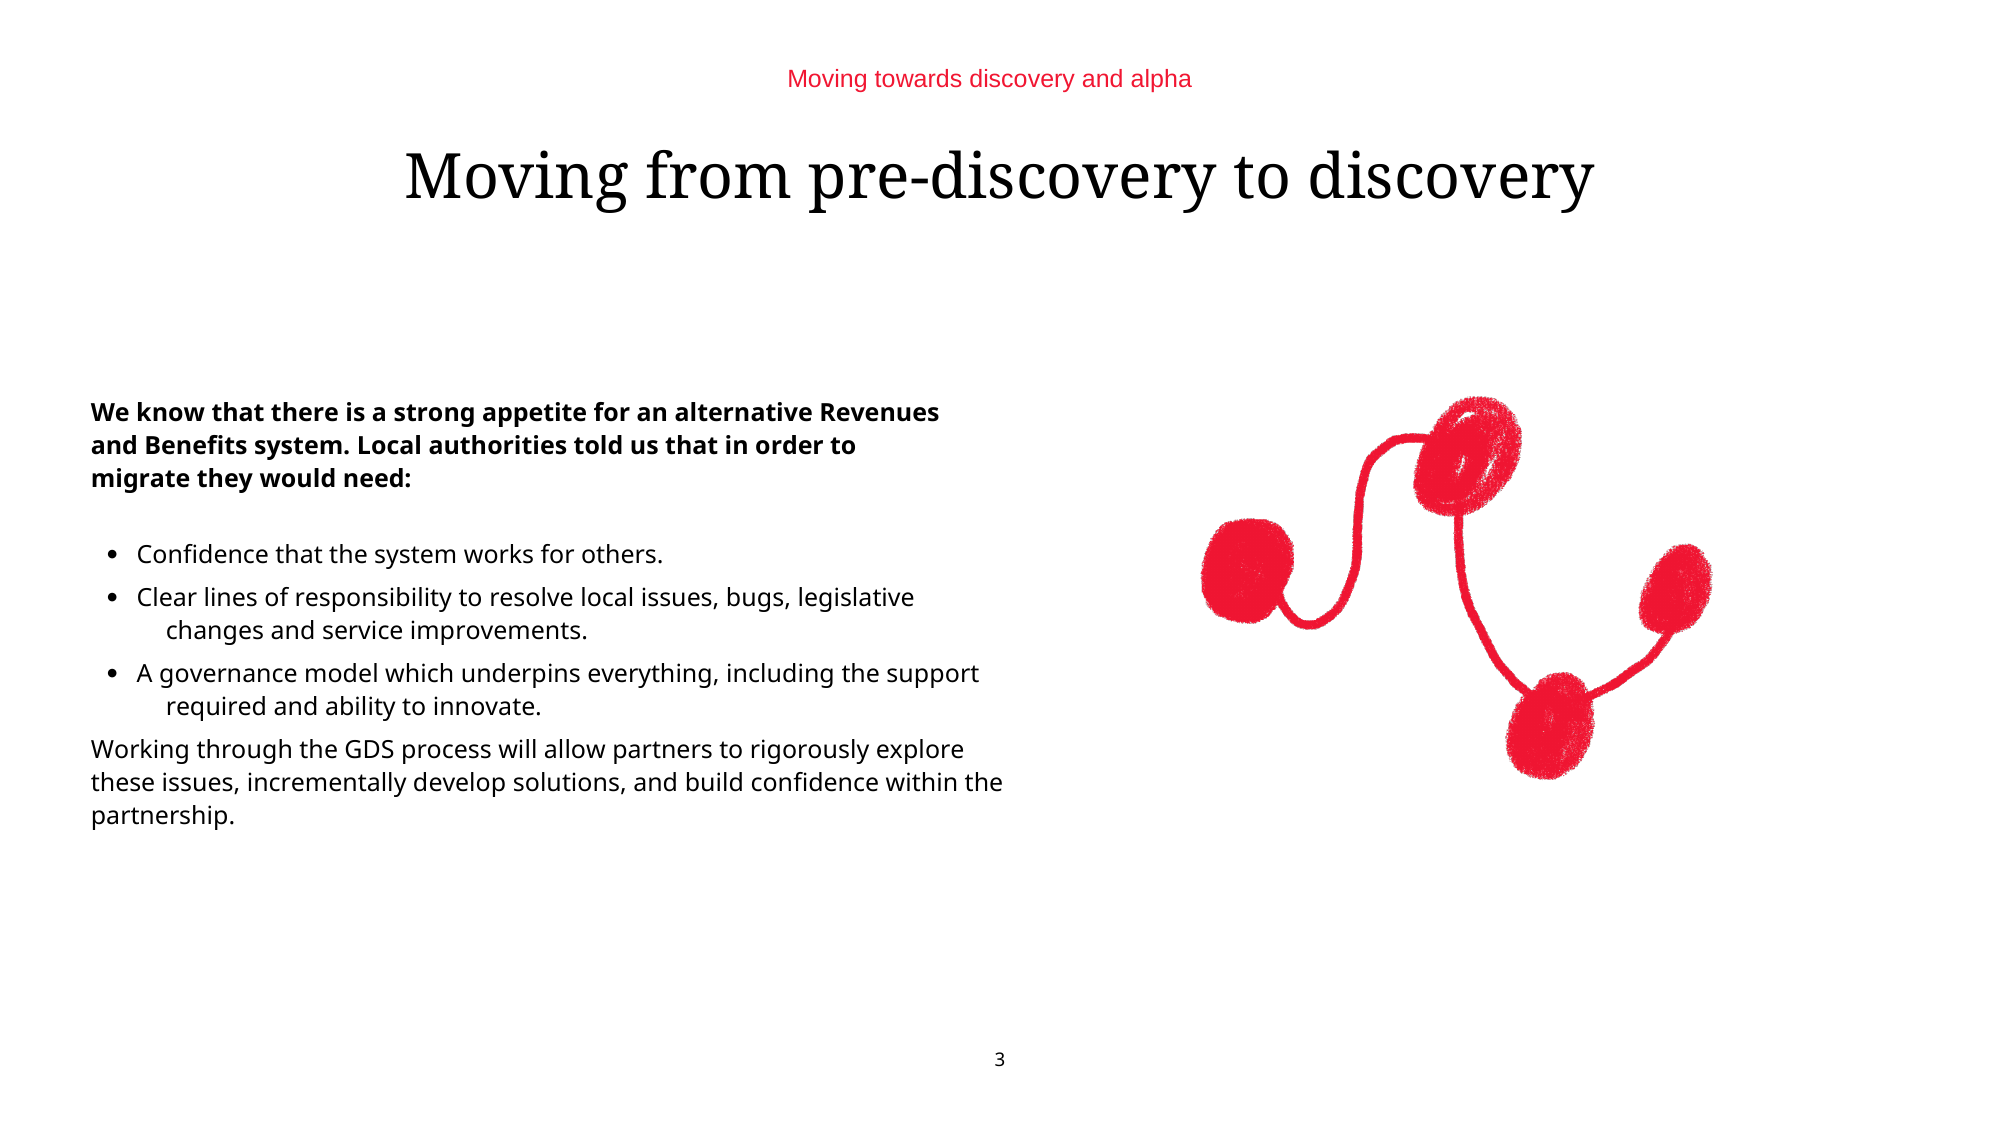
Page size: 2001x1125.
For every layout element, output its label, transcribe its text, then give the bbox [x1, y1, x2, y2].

picture [961, 159, 1899, 1060]
text_box 49 [955, 997, 1045, 1123]
text_box Moving from pre-discovery to discovery [86, 138, 1915, 224]
text_box We know that there is a strong appetite for an alternative Revenues and Benefits system. Local authorities told us that in order to migrate they would need: Confidence that the system works for others. Clear lines of responsibility to resolve local issues, bugs, legislative changes and service improvements. A governance model which underpins everything, including the support required and ability to innovate. Working through the GDS process will allow partners to rigorously explore these issues, incrementally develop solutions, and build confidence within the partnership. [84, 387, 961, 951]
text_box Moving towards discovery and alpha [775, 58, 1205, 97]
